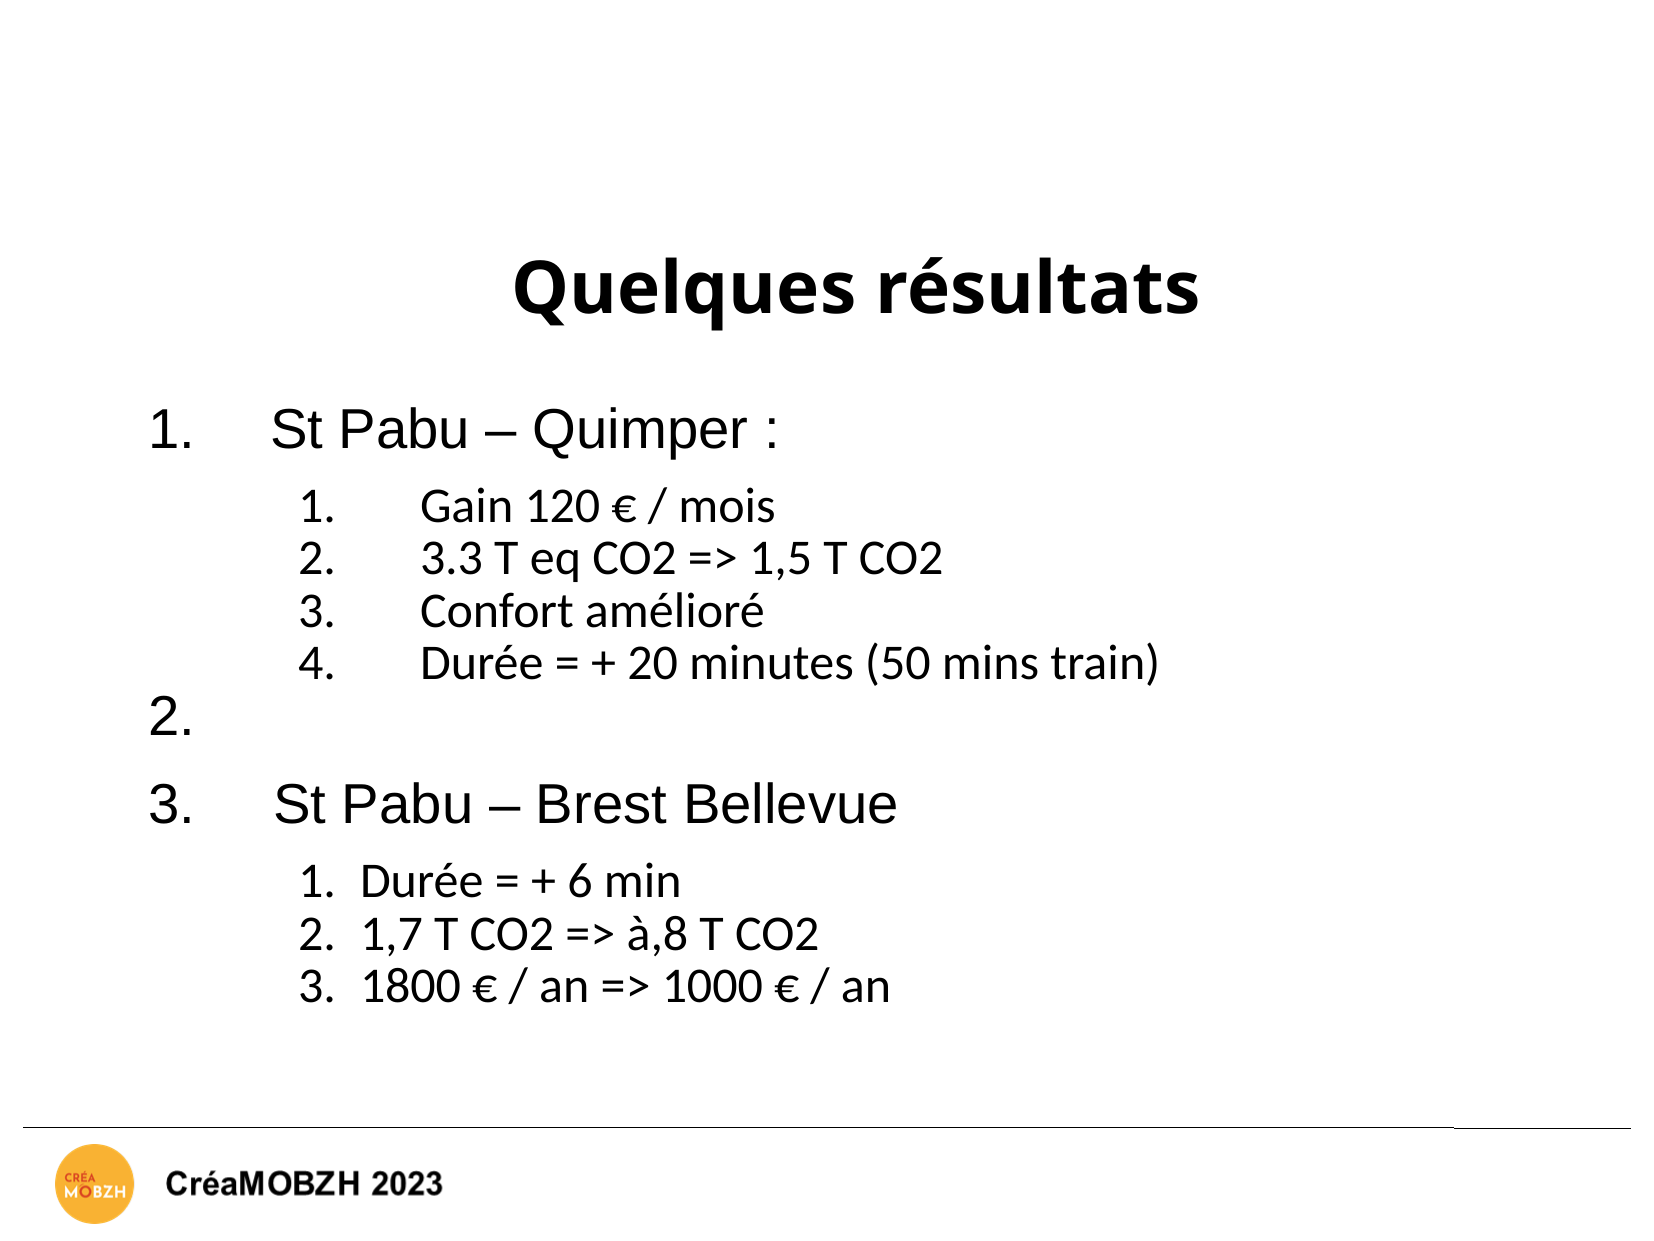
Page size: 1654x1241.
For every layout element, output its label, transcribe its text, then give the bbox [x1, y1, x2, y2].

picture [55, 1144, 1072, 1224]
subtitle St Pabu – Quimper : Gain 120 € / mois 3.3 T eq CO2 => 1,5 T CO2 Confort amélioré Durée = + 20 minutes (50 mins train) St Pabu – Brest Bellevue Durée = + 6 min 1,7 T CO2 => à,8 T CO2 1800 € / an => 1000 € / an [148, 405, 1447, 1051]
text_box Quelques résultats [206, 70, 1506, 336]
